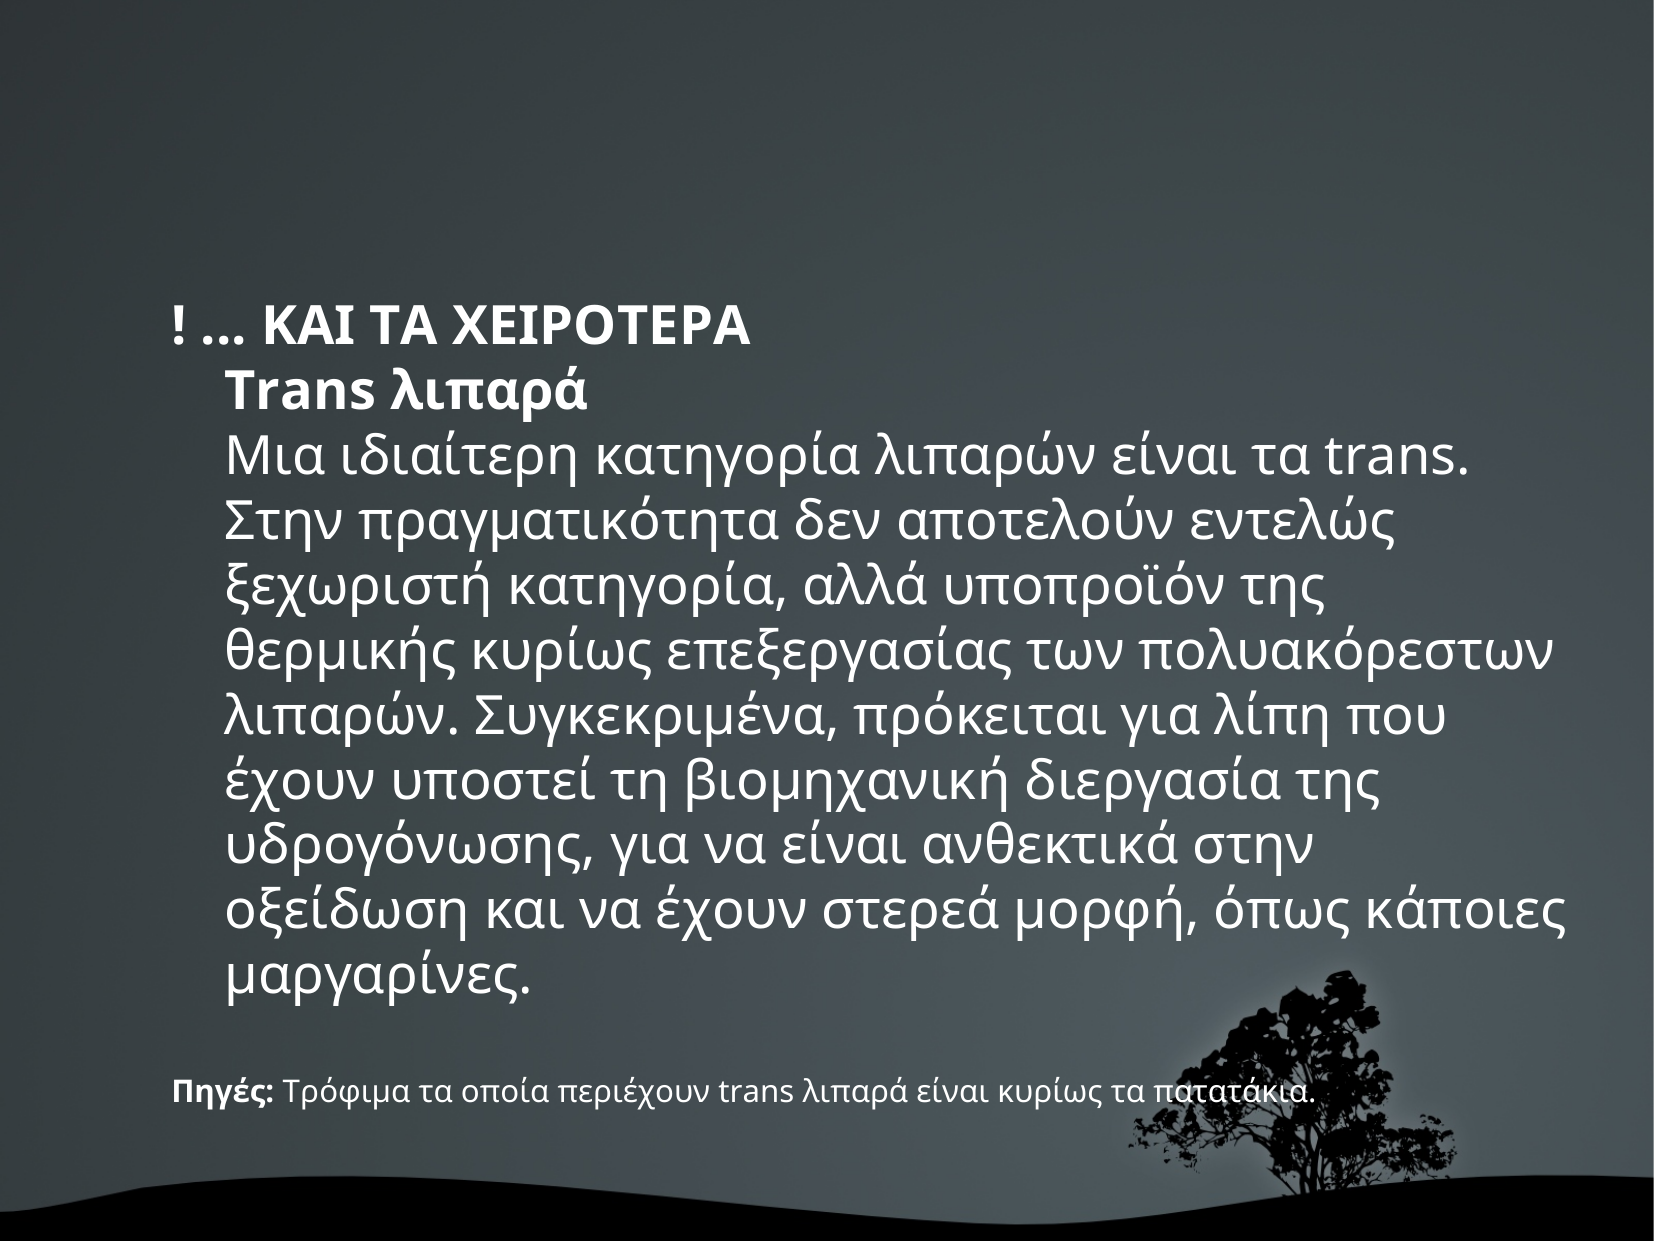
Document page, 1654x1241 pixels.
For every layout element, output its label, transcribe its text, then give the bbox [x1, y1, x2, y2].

list ! ... ΚΑΙ ΤΑ ΧΕΙΡOΤΕΡΑ Trans λιπαρά Μια ιδιαίτερη κατηγορία λιπαρών είναι τα trans. Στην πραγματικότητα δεν αποτελούν εντελώς ξεχωριστή κατηγορία, αλλά υποπροϊόν της θερμικής κυρίως επεξεργασίας των πολυακόρεστων λιπαρών. Συγκεκριμένα, πρόκειται για λίπη που έχουν υποστεί τη βιομηχανική διεργασία της υδρογόνωσης, για να είναι ανθεκτικά στην οξείδωση και να έχουν στερεά μορφή, όπως κάποιες μαργαρίνες. Πηγές: Τρόφιμα τα οποία περιέχουν trans λιπαρά είναι κυρίως τα πατατάκια. [82, 290, 1571, 1109]
picture [0, 0, 1654, 1241]
